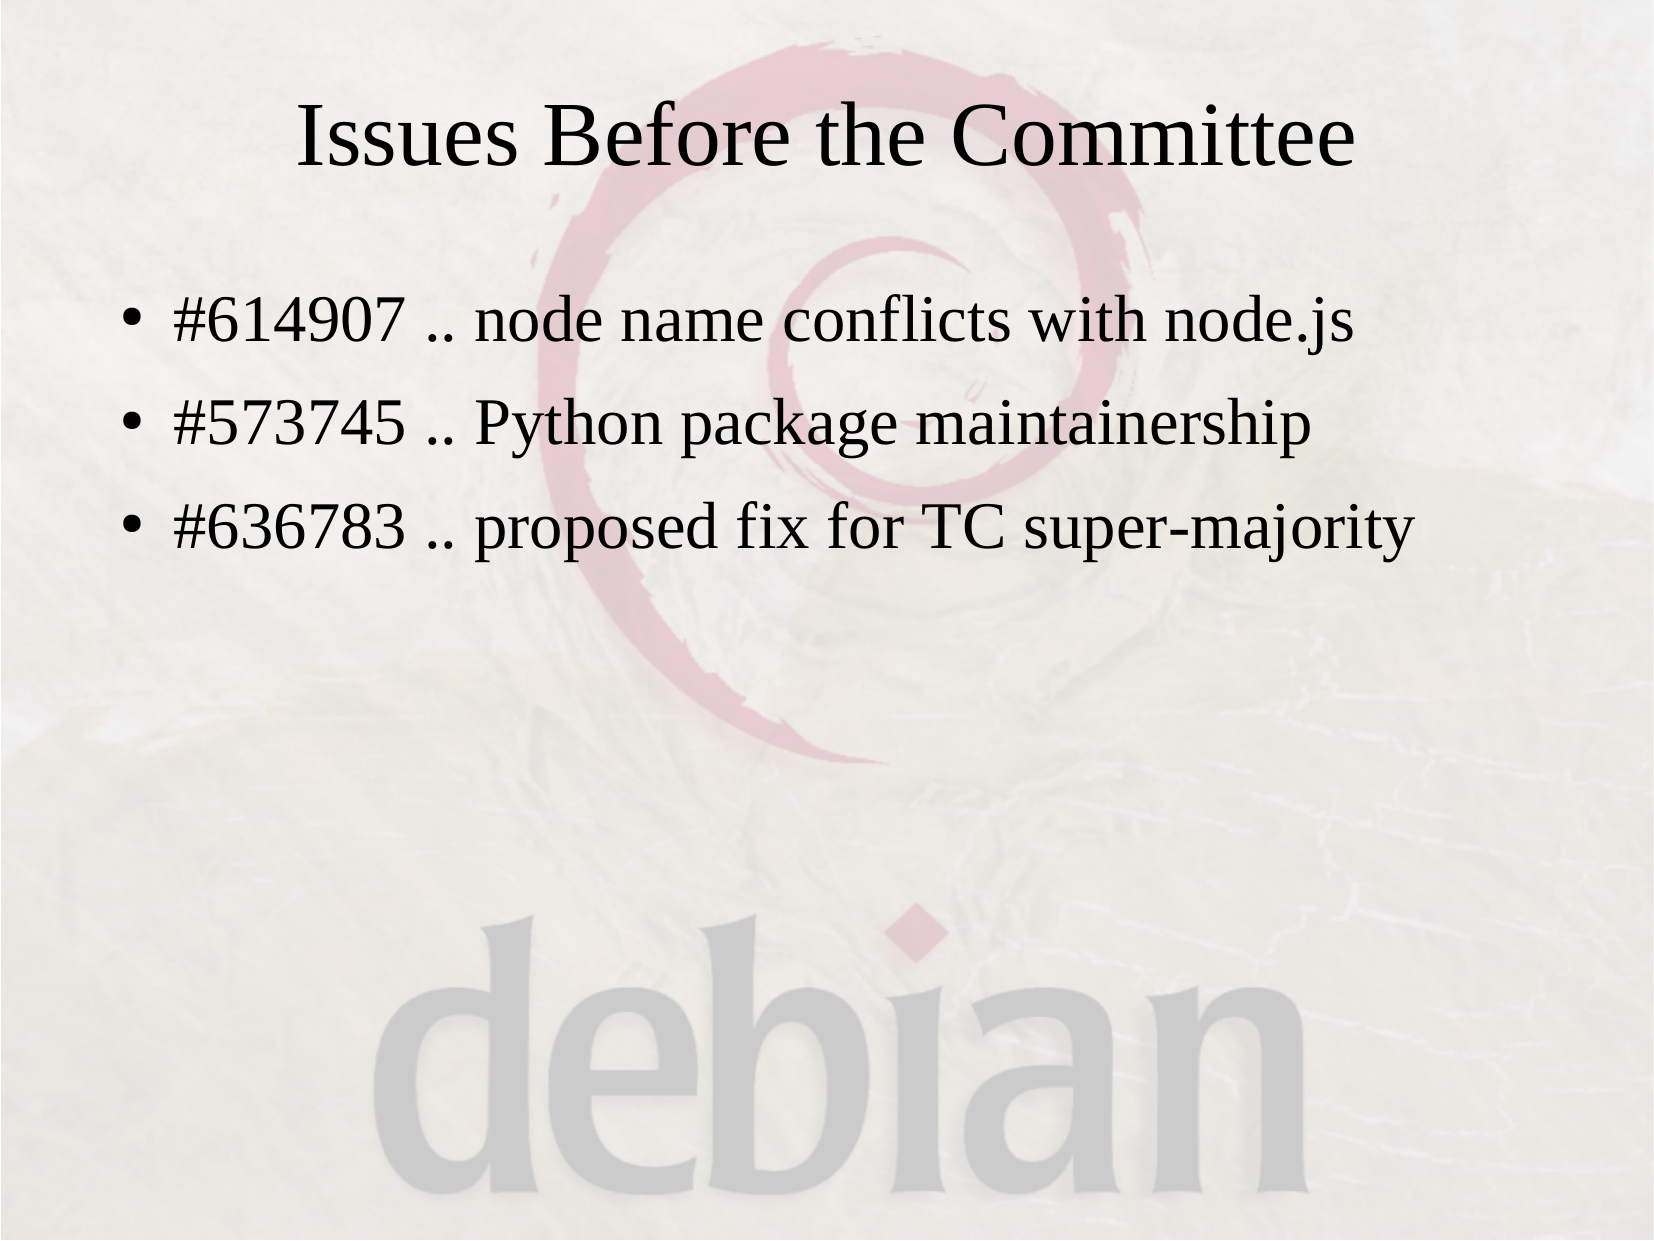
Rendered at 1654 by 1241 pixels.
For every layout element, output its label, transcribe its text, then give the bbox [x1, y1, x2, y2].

picture [1, 0, 1654, 1240]
list #614907 .. node name conflicts with node.js #573745 .. Python package maintainership #636783 .. proposed fix for TC super-majority [102, 281, 1598, 1122]
title Issues Before the Committee [121, 30, 1534, 238]
